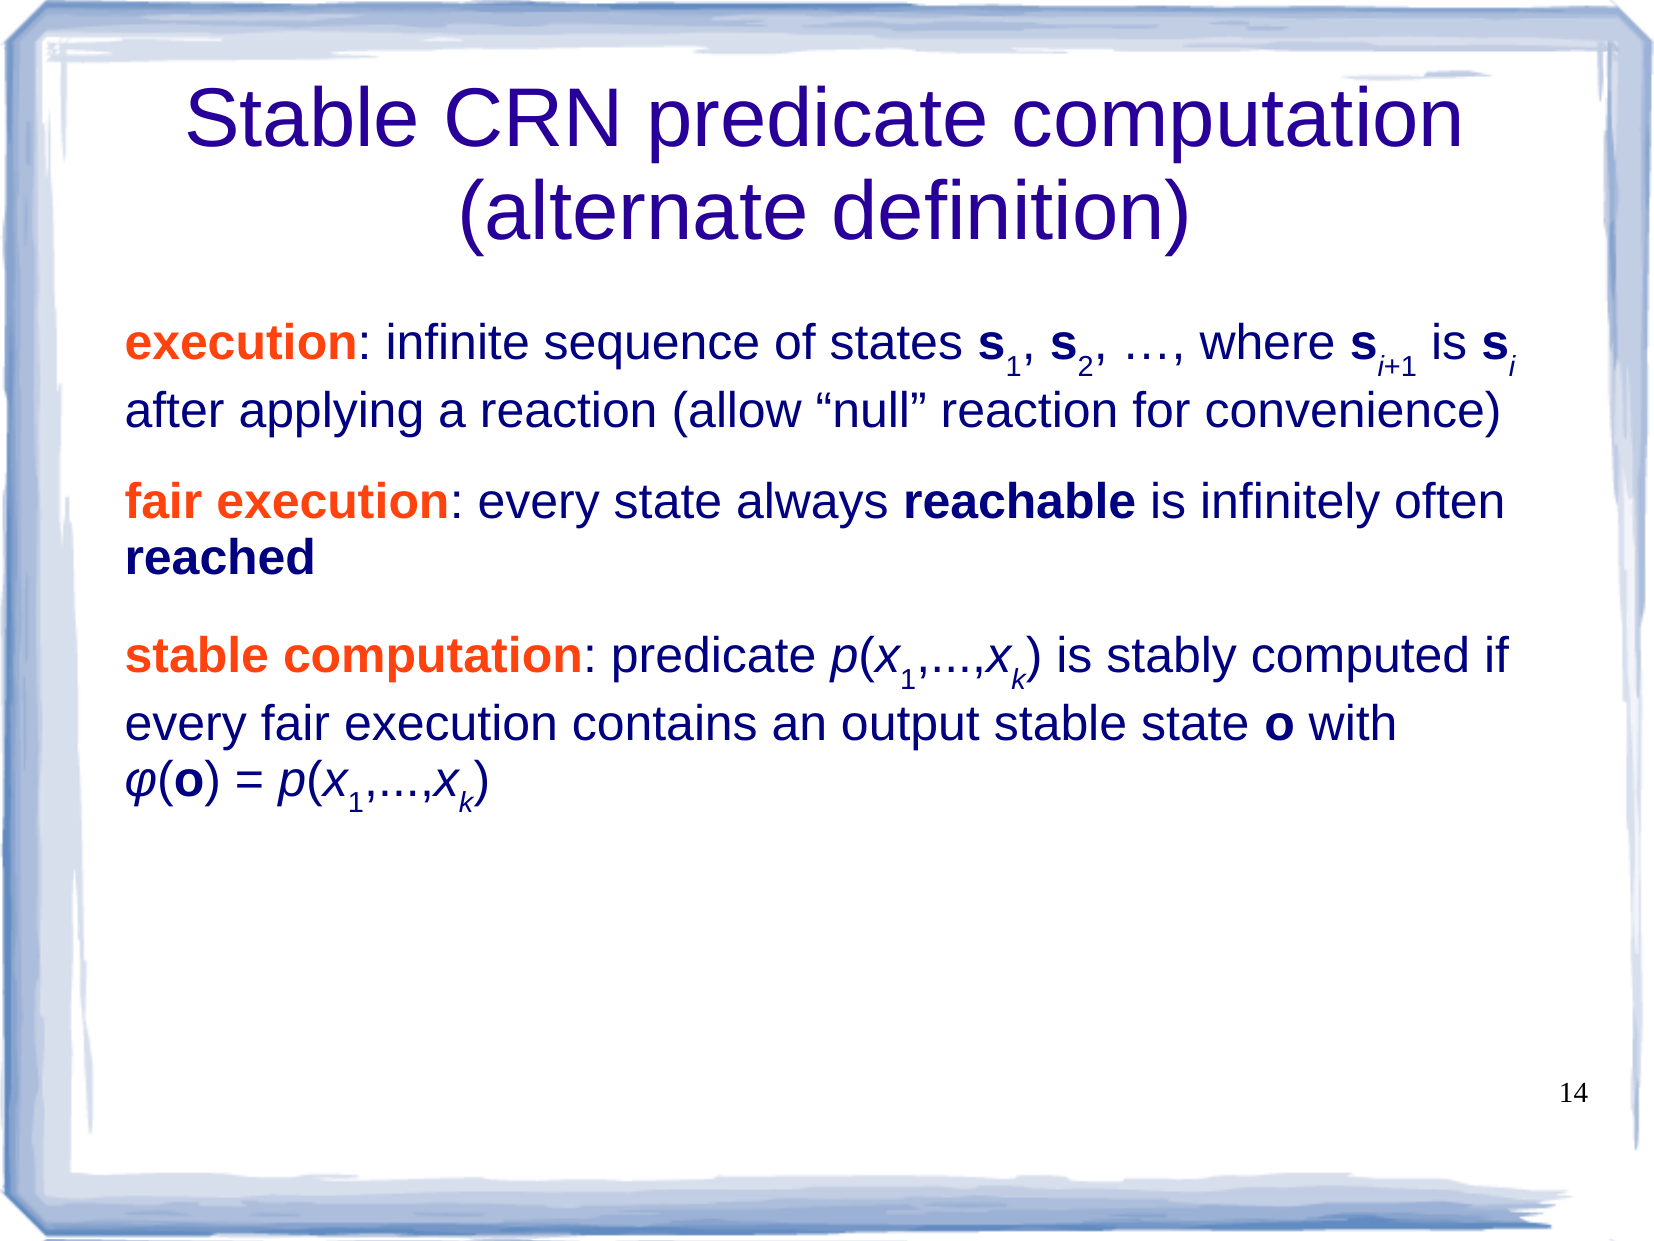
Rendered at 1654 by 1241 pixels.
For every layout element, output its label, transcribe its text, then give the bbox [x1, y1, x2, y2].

list stable computation: predicate p(x1,...,xk) is stably computed if every fair execution contains an output stable state o with φ(o) = p(x1,...,xk) [124, 627, 1520, 820]
picture [0, 0, 1654, 1241]
list fair execution: every state always reachable is infinitely often reached [124, 473, 1520, 587]
title Stable CRN predicate computation (alternate definition) [75, 71, 1576, 258]
list execution: infinite sequence of states s1, s2, …, where si+1 is si after applying a reaction (allow “null” reaction for convenience) [124, 314, 1519, 439]
